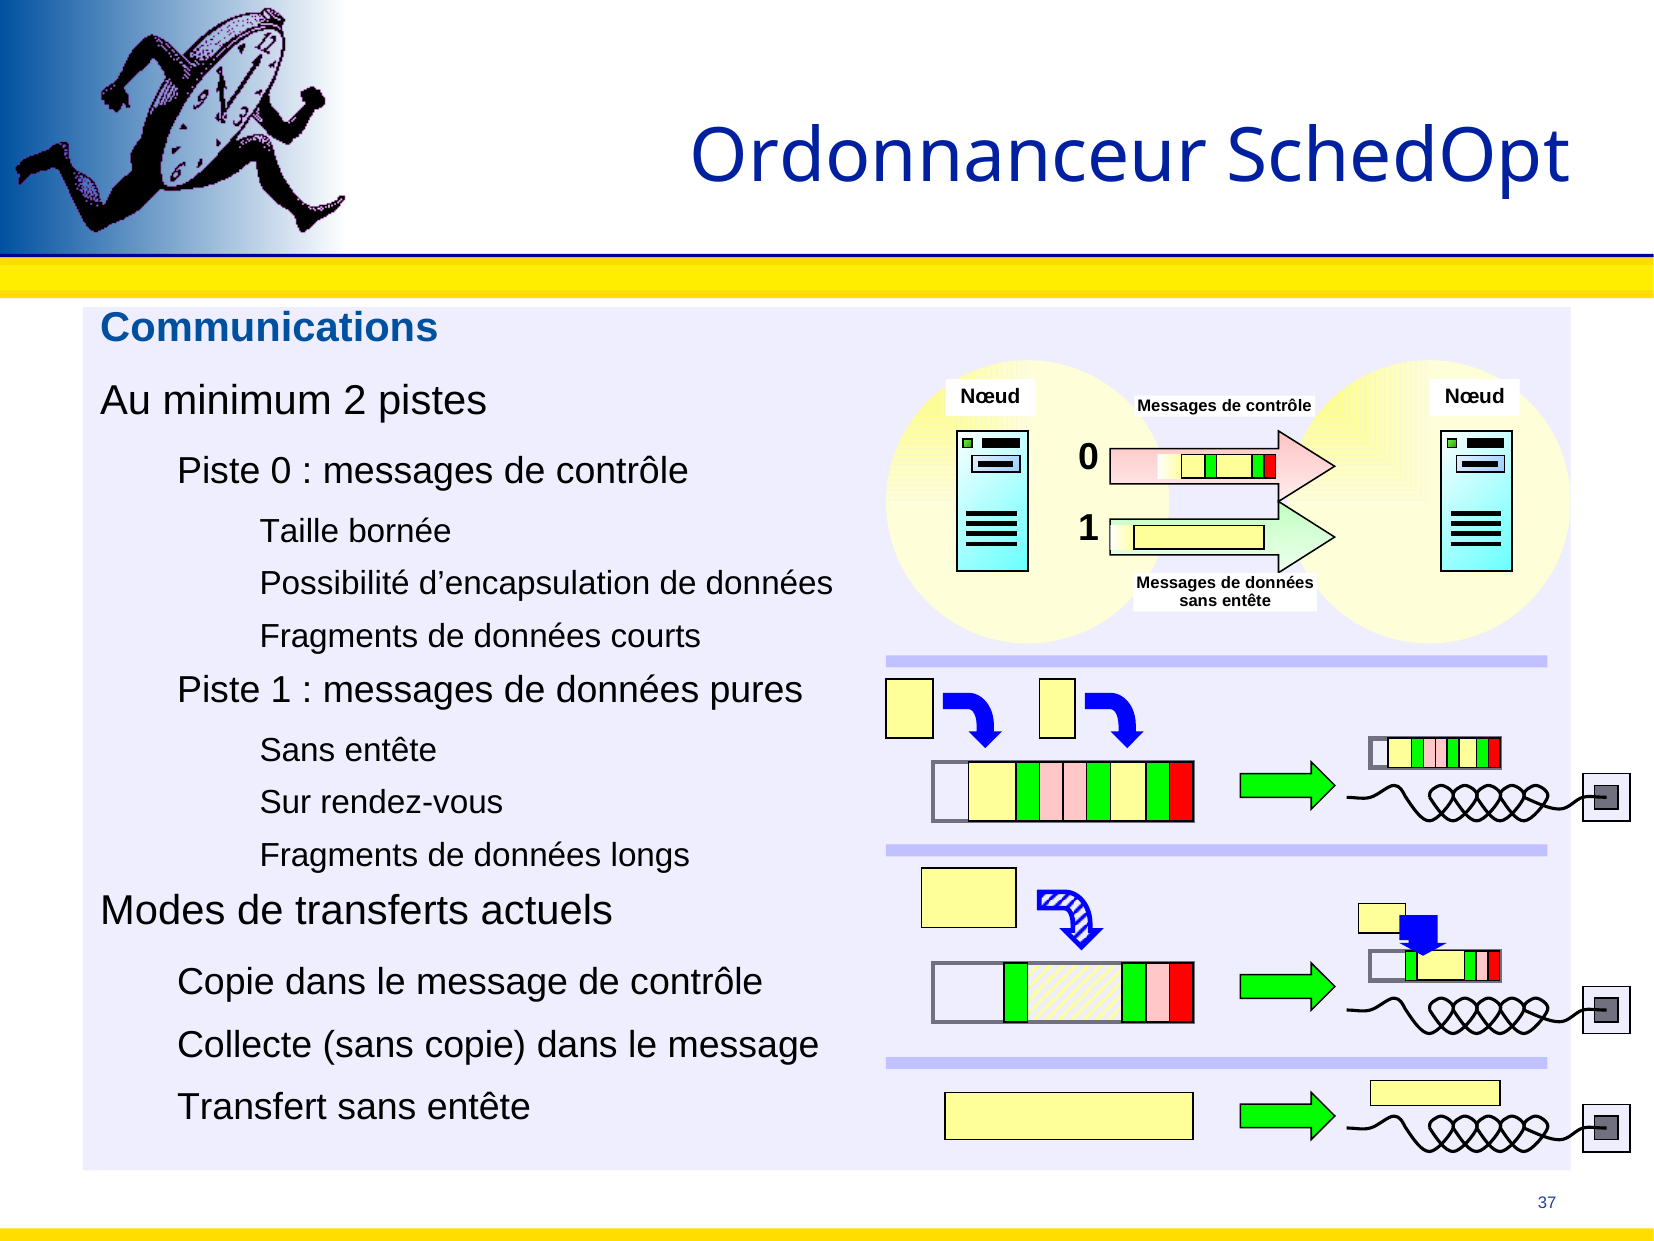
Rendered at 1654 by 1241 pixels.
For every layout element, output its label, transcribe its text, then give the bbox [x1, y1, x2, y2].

text_box [1358, 903, 1500, 981]
text_box Nœud [945, 379, 1036, 417]
text_box [885, 655, 1548, 668]
title Ordonnanceur SchedOpt [372, 49, 1571, 257]
text_box 1 [1063, 501, 1114, 557]
text_box [1582, 1104, 1630, 1152]
text_box [1370, 738, 1501, 768]
text_box [1039, 679, 1075, 739]
text_box Messages de données sans entête [1133, 572, 1317, 612]
text_box 0 [1063, 430, 1114, 486]
text_box [885, 679, 934, 739]
text_box [1582, 986, 1630, 1034]
text_box [1039, 891, 1099, 948]
picture [14, 0, 353, 245]
list Communications Au minimum 2 pistes Piste 0 : messages de contrôle Taille bornée Possibilité d’encapsulation de données Fragments de données courts Piste 1 : messages de données pures Sans entête Sur rendez-vous Fragments de données longs Modes de transferts actuels Copie dans le message de contrôle Collecte (sans copie) dans le message Transfert sans entête [82, 307, 1571, 1171]
text_box [885, 1057, 1548, 1069]
text_box Nœud [1429, 379, 1520, 417]
text_box [1084, 692, 1144, 749]
text_box Messages de contrôle [1134, 395, 1316, 417]
text_box [945, 1092, 1193, 1140]
text_box [1582, 773, 1630, 821]
text_box [1240, 962, 1335, 1011]
text_box [942, 692, 1002, 749]
text_box [1240, 1092, 1335, 1140]
text_box [1240, 761, 1335, 810]
text_box [1370, 1080, 1501, 1106]
text_box [1003, 963, 1193, 1023]
text_box [921, 868, 1016, 928]
text_box [933, 761, 1193, 821]
text_box [885, 360, 1571, 644]
text_box [885, 844, 1548, 857]
